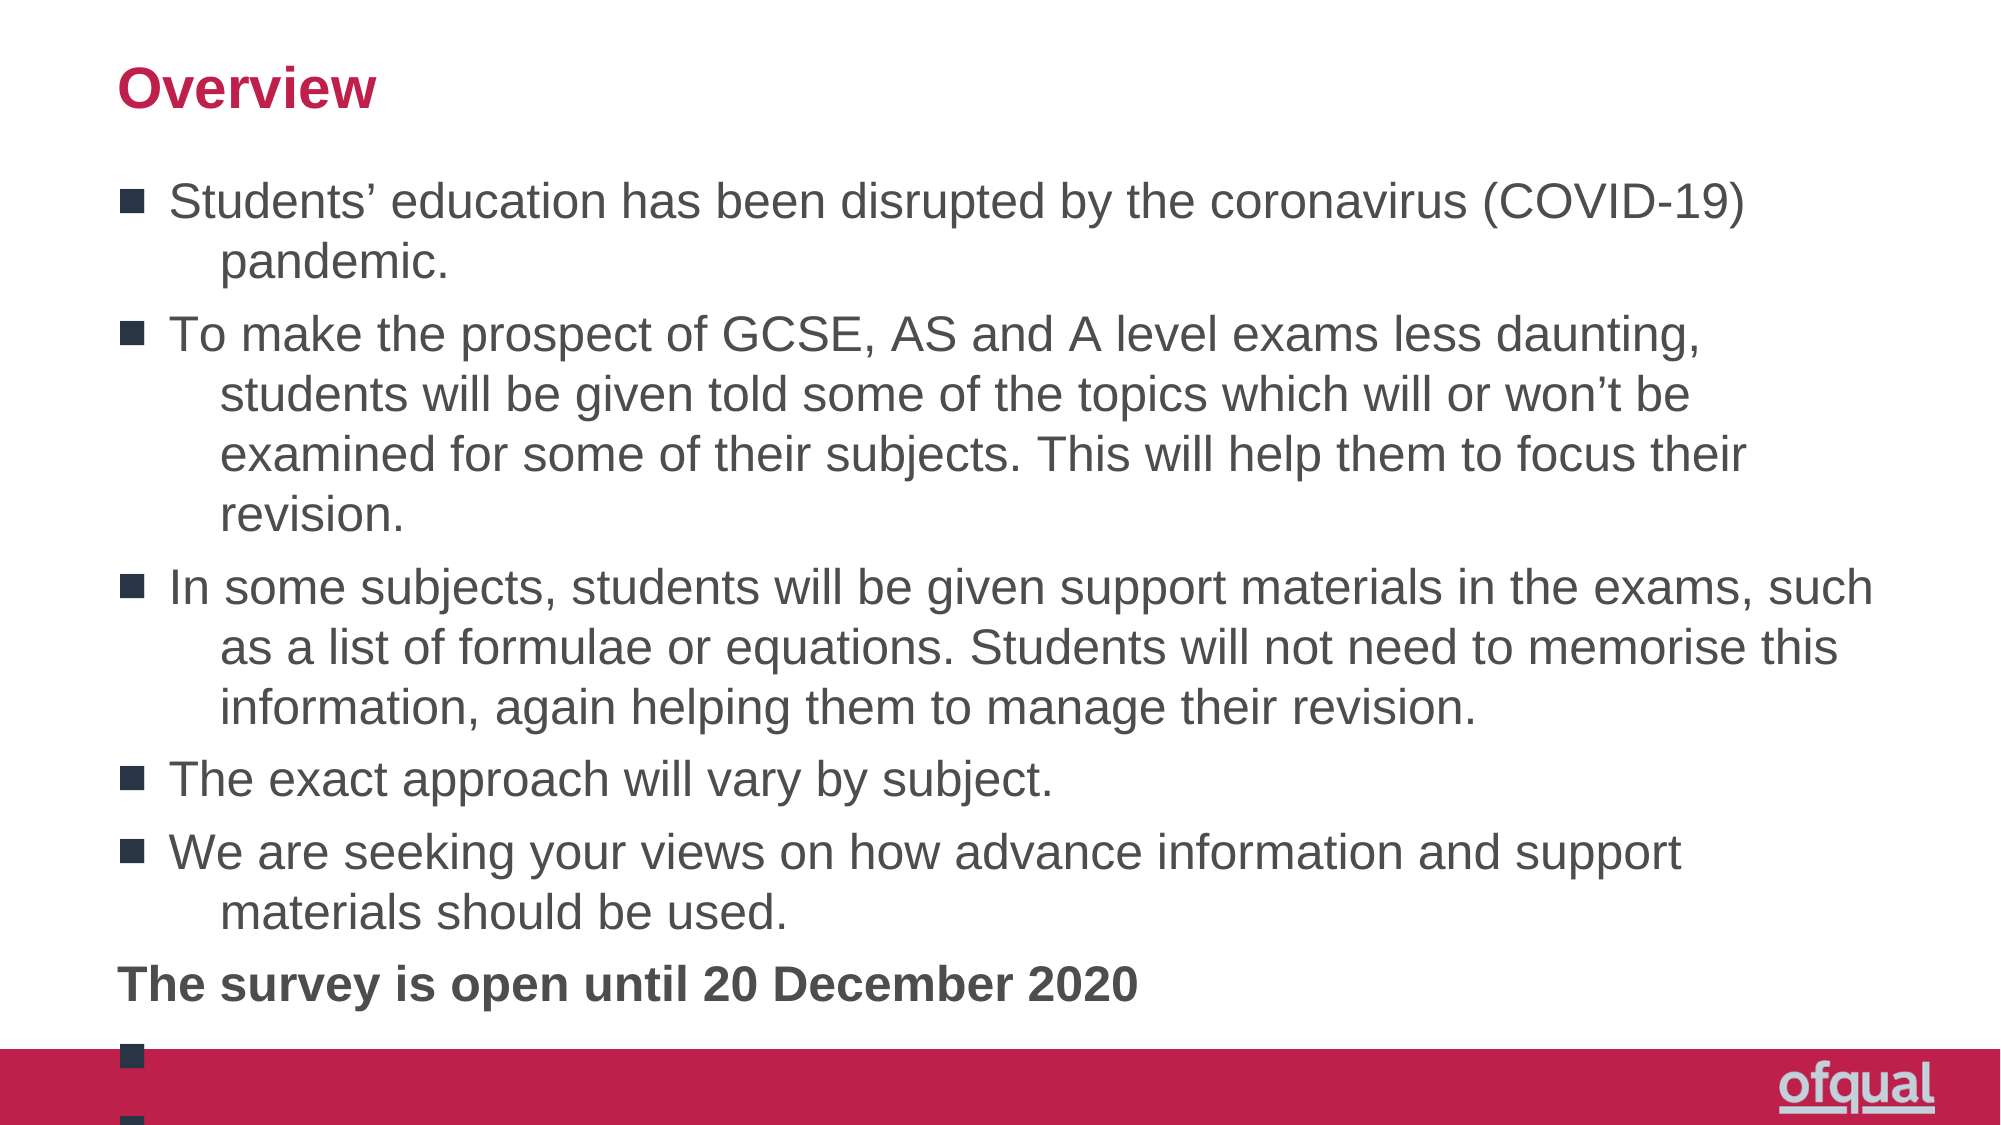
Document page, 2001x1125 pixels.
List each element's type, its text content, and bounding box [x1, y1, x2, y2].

title Overview [102, 42, 1491, 138]
list Students’ education has been disrupted by the coronavirus (COVID-19) pandemic. To make the prospect of GCSE, AS and A level exams less daunting, students will be given told some of the topics which will or won’t be examined for some of their subjects. This will help them to focus their revision. In some subjects, students will be given support materials in the exams, such as a list of formulae or equations. Students will not need to memorise this information, again helping them to manage their revision. The exact approach will vary by subject. We are seeking your views on how advance information and support materials should be used. The survey is open until 20 December 2020 [102, 161, 1903, 1036]
